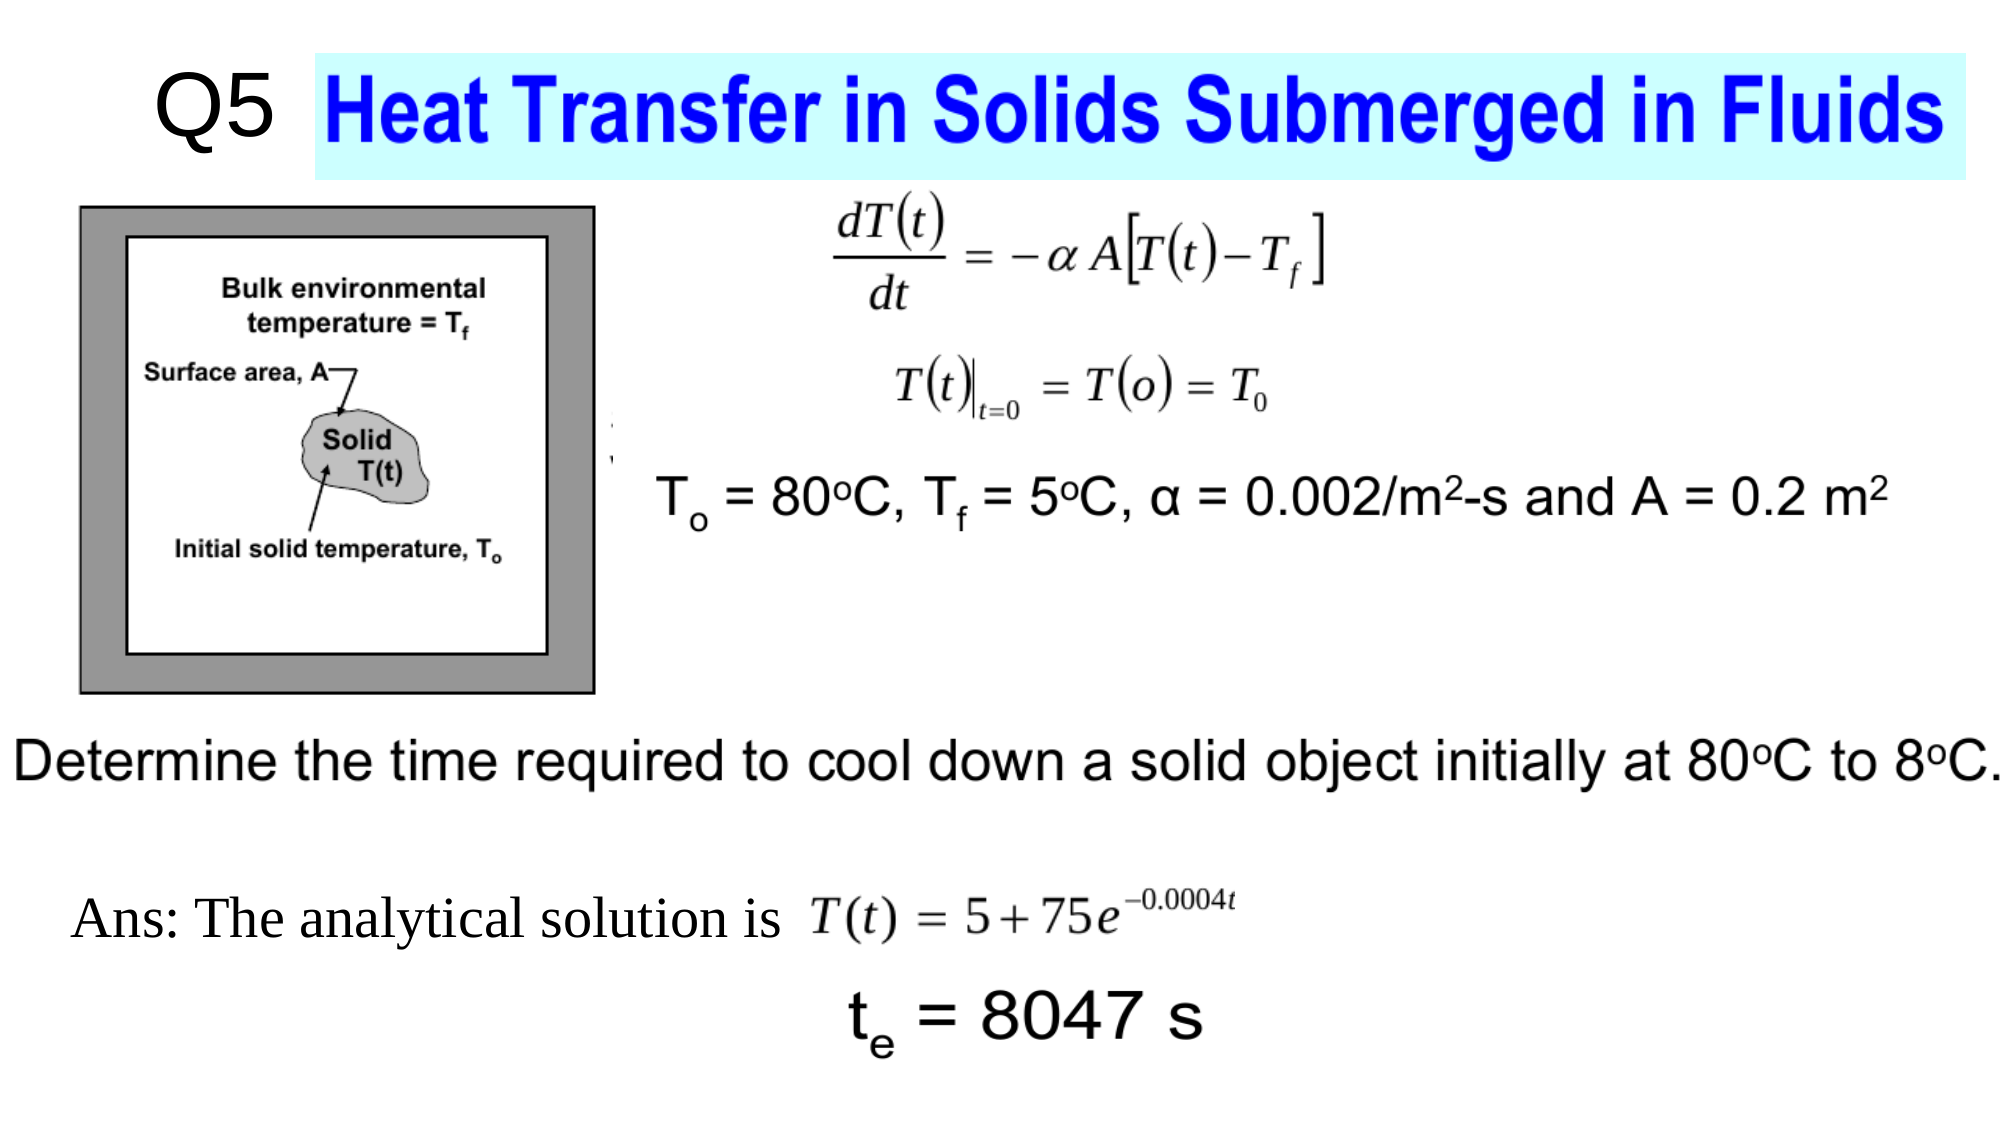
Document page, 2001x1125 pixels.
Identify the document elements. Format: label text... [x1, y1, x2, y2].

picture [315, 53, 1966, 540]
title Q5 [99, 44, 331, 165]
picture [840, 974, 1214, 1066]
picture [15, 723, 2000, 796]
list Ans: The analytical solution is [0, 885, 1861, 976]
picture [60, 184, 613, 721]
